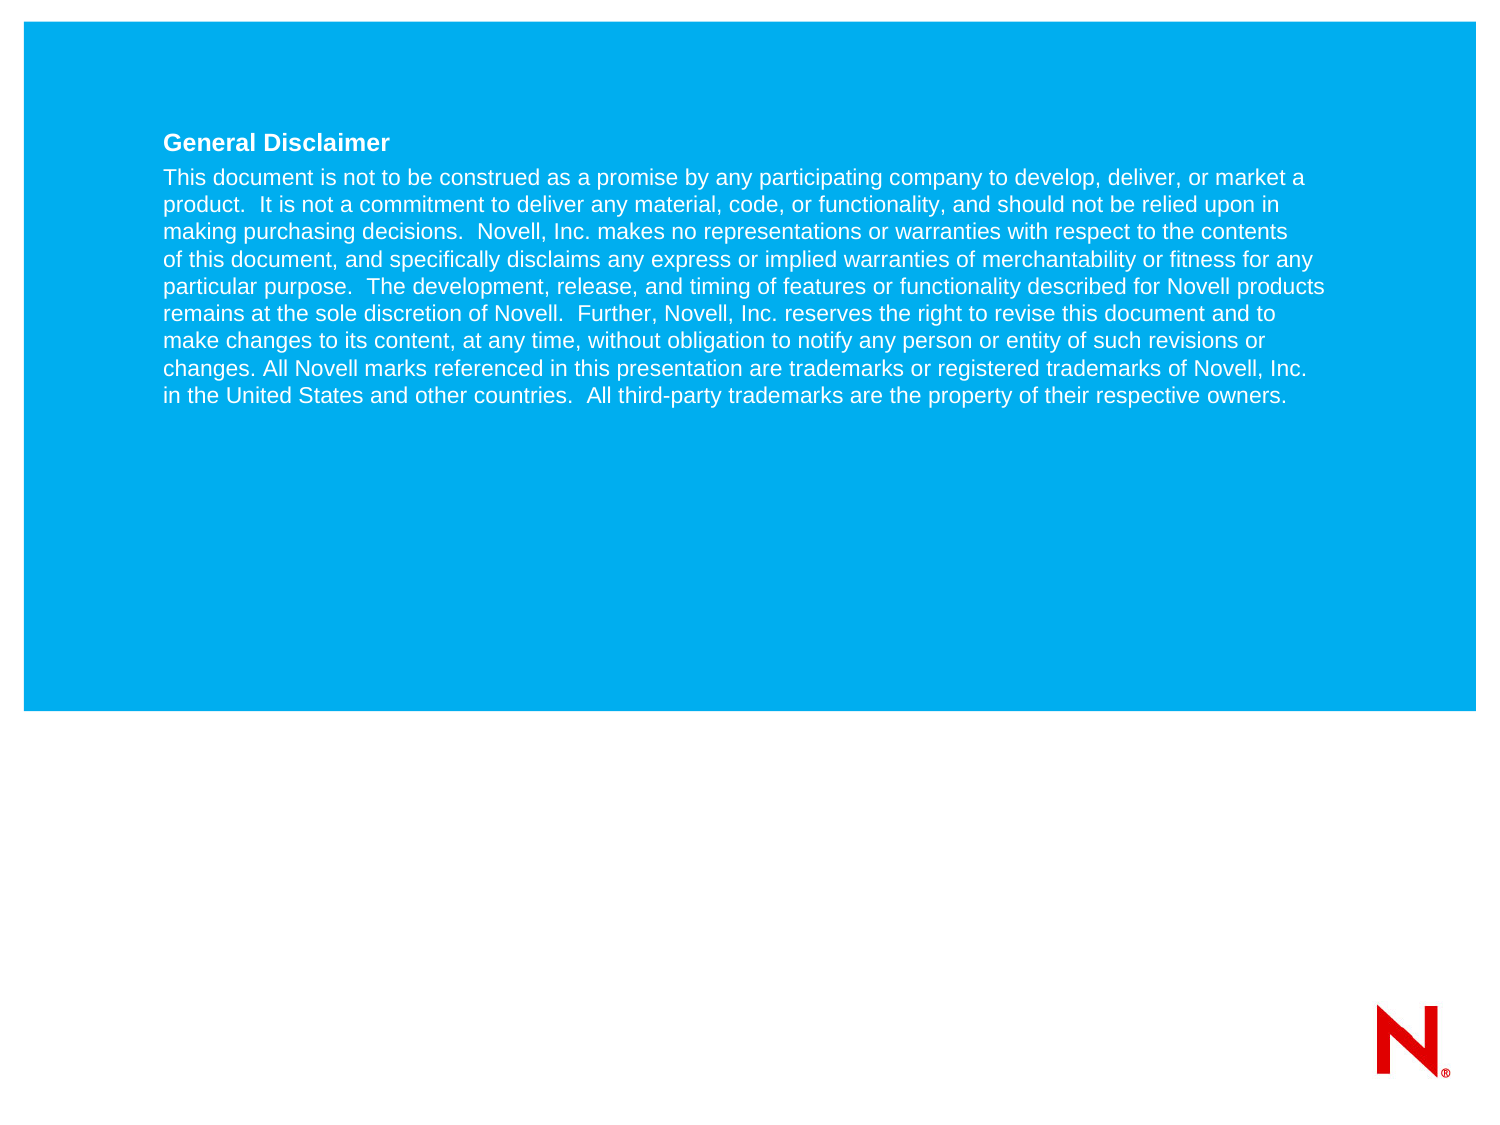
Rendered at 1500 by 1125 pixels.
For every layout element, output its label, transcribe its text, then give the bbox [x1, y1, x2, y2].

list General Disclaimer This document is not to be construed as a promise by any participating company to develop, deliver, or market a product. It is not a commitment to deliver any material, code, or functionality, and should not be relied upon in making purchasing decisions. Novell, Inc. makes no representations or warranties with respect to the contents of this document, and specifically disclaims any express or implied warranties of merchantability or fitness for any particular purpose. The development, release, and timing of features or functionality described for Novell products remains at the sole discretion of Novell. Further, Novell, Inc. reserves the right to revise this document and to make changes to its content, at any time, without obligation to notify any person or entity of such revisions or changes. All Novell marks referenced in this presentation are trademarks or registered trademarks of Novell, Inc. in the United States and other countries. All third-party trademarks are the property of their respective owners. [163, 126, 1332, 659]
picture [1372, 1001, 1453, 1081]
